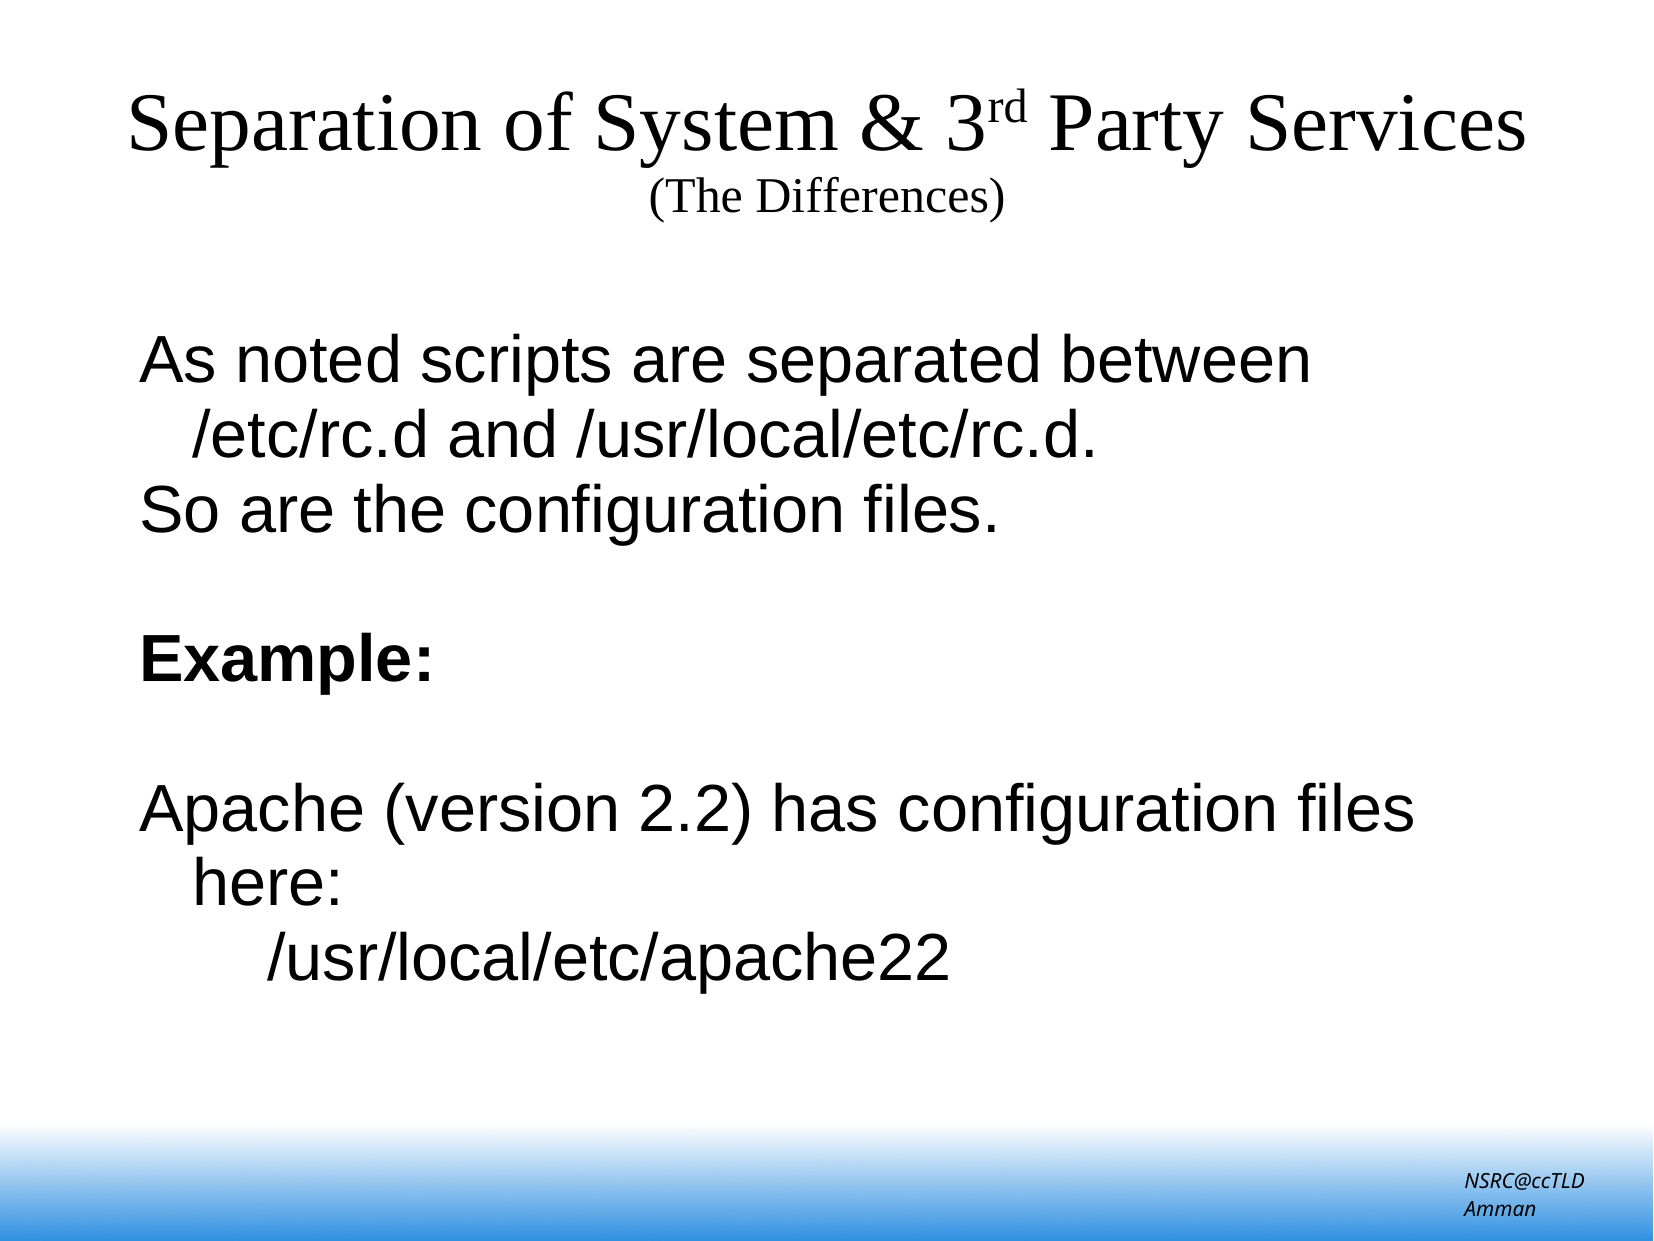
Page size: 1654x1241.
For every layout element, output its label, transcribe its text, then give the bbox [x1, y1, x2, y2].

list As noted scripts are separated between /etc/rc.d and /usr/local/etc/rc.d. So are the configuration files. Example: Apache (version 2.2) has configuration files here: /usr/local/etc/apache22 [121, 322, 1561, 1133]
title Separation of System & 3rd Party Services (The Differences) [121, 46, 1534, 254]
picture [0, 1122, 1653, 1241]
